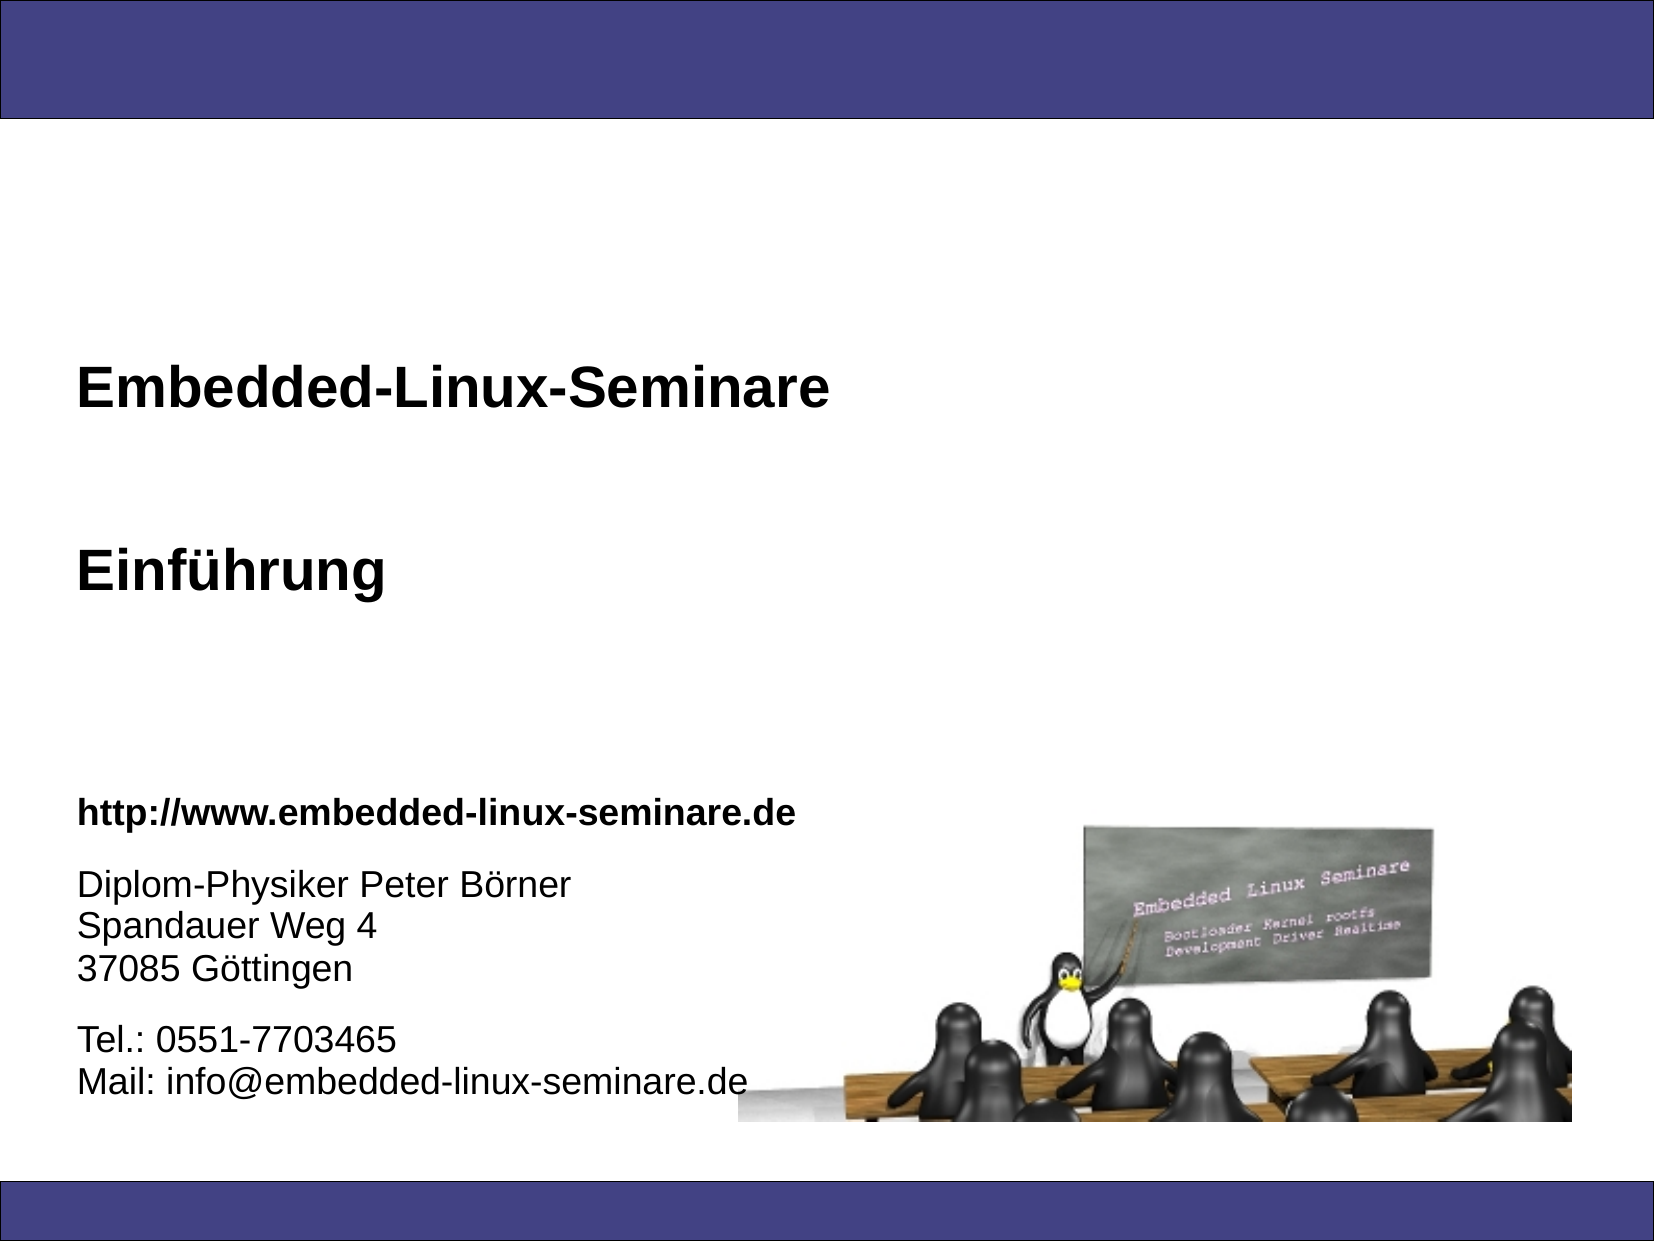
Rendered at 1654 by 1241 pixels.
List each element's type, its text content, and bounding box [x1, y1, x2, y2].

subtitle Embedded-Linux-Seminare Einführung http://www.embedded-linux-seminare.de Diplom-Physiker Peter Börner Spandauer Weg 4 37085 Göttingen Tel.: 0551-7703465 Mail: info@embedded-linux-seminare.de [76, 354, 916, 1130]
picture [916, 809, 1572, 1123]
